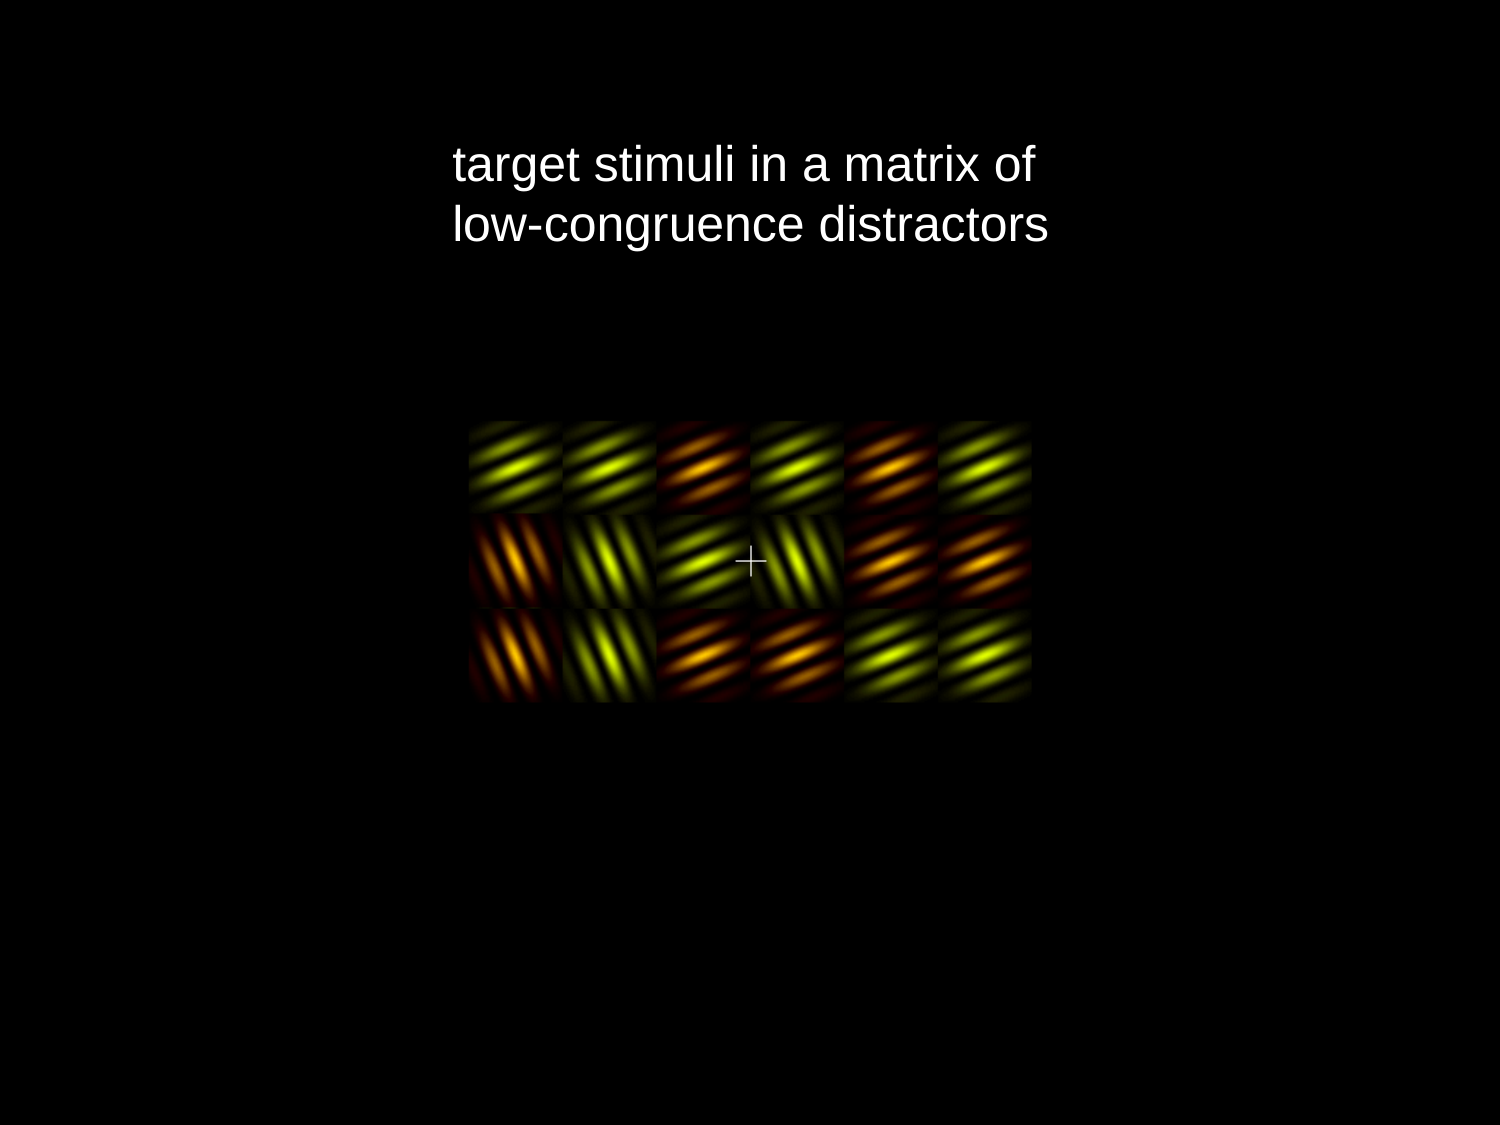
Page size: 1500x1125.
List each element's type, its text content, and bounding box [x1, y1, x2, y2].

text_box target stimuli in a matrix of low-congruence distractors [437, 125, 1113, 260]
picture [0, 0, 1500, 1125]
